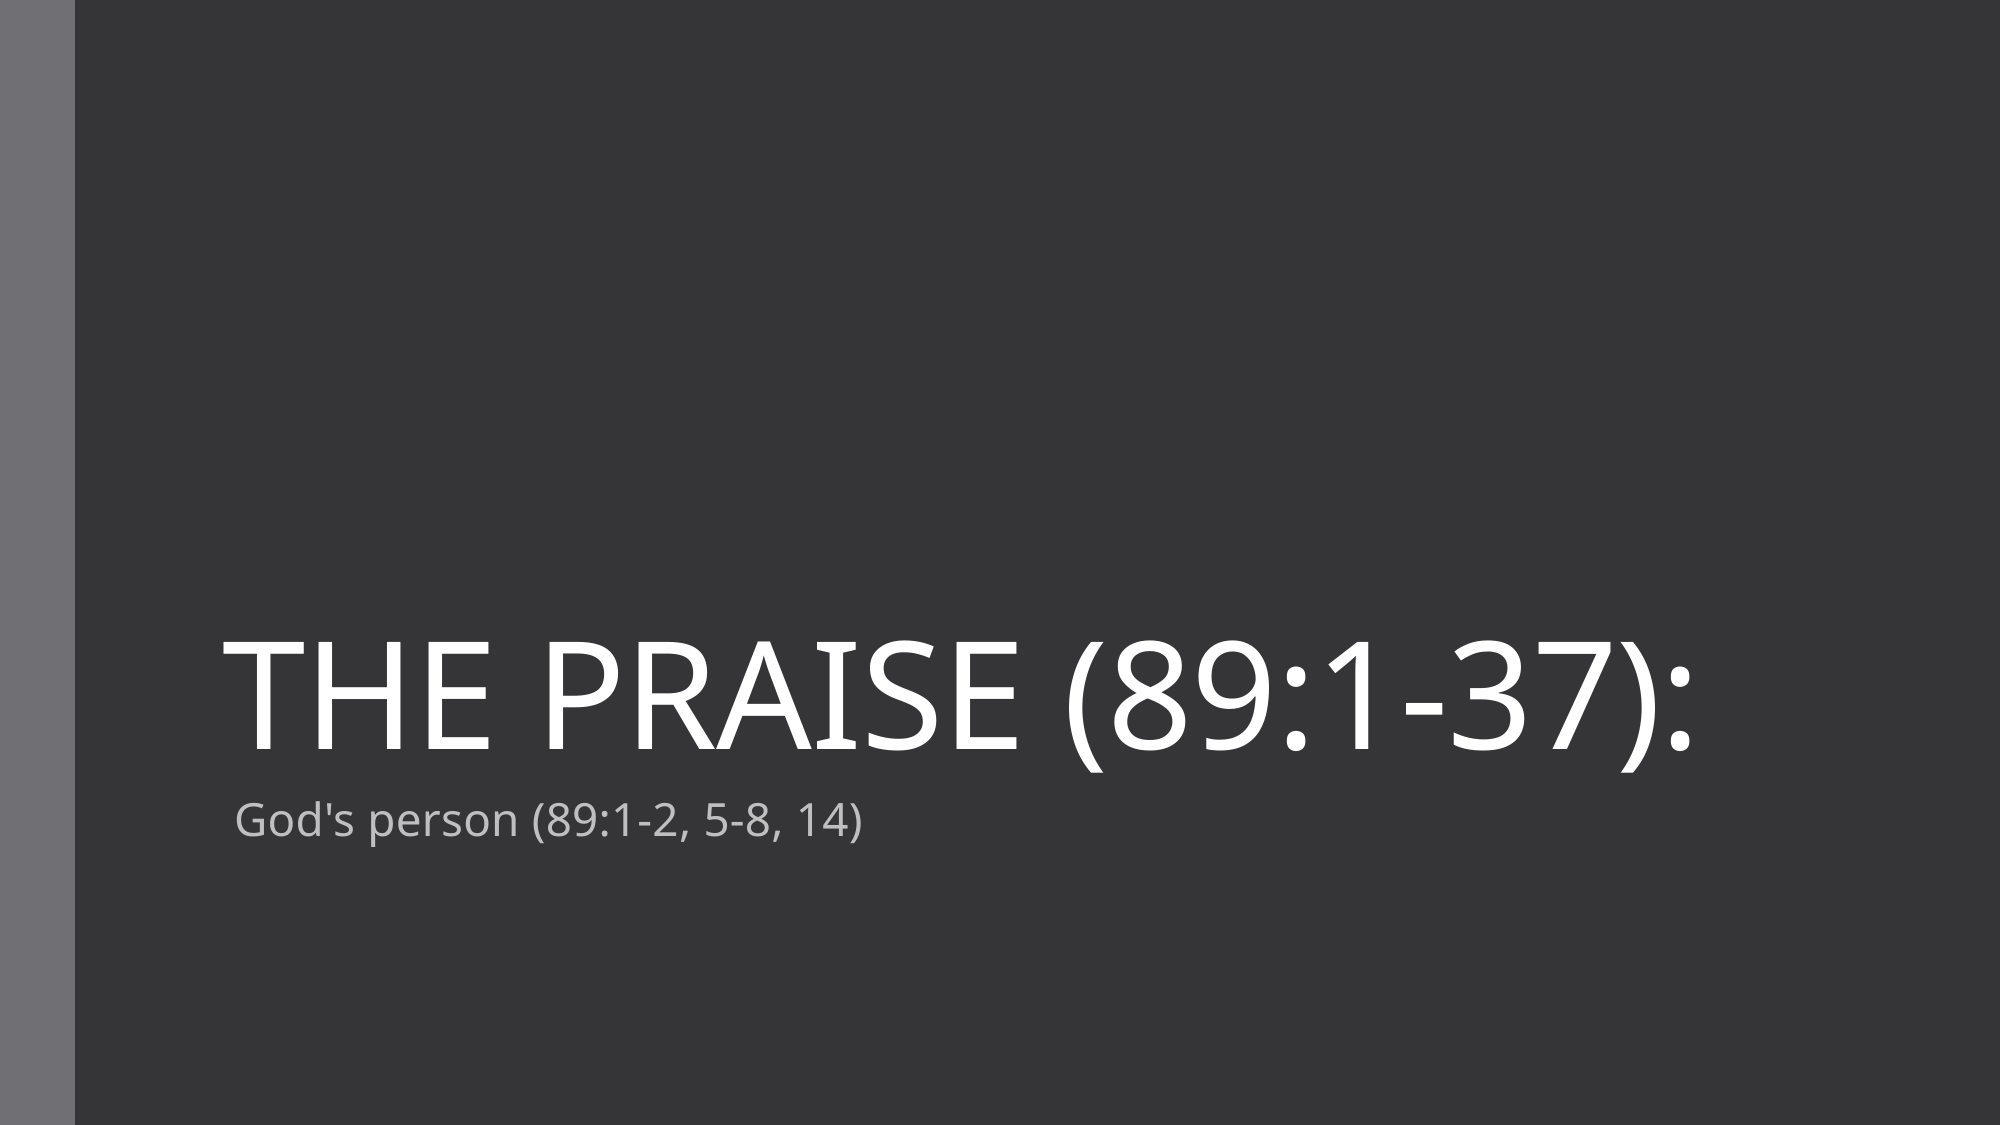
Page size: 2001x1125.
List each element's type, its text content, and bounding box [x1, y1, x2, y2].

title THE PRAISE (89:1-37): [206, 124, 1752, 787]
subtitle God's person (89:1-2, 5-8, 14) [206, 787, 1752, 1066]
